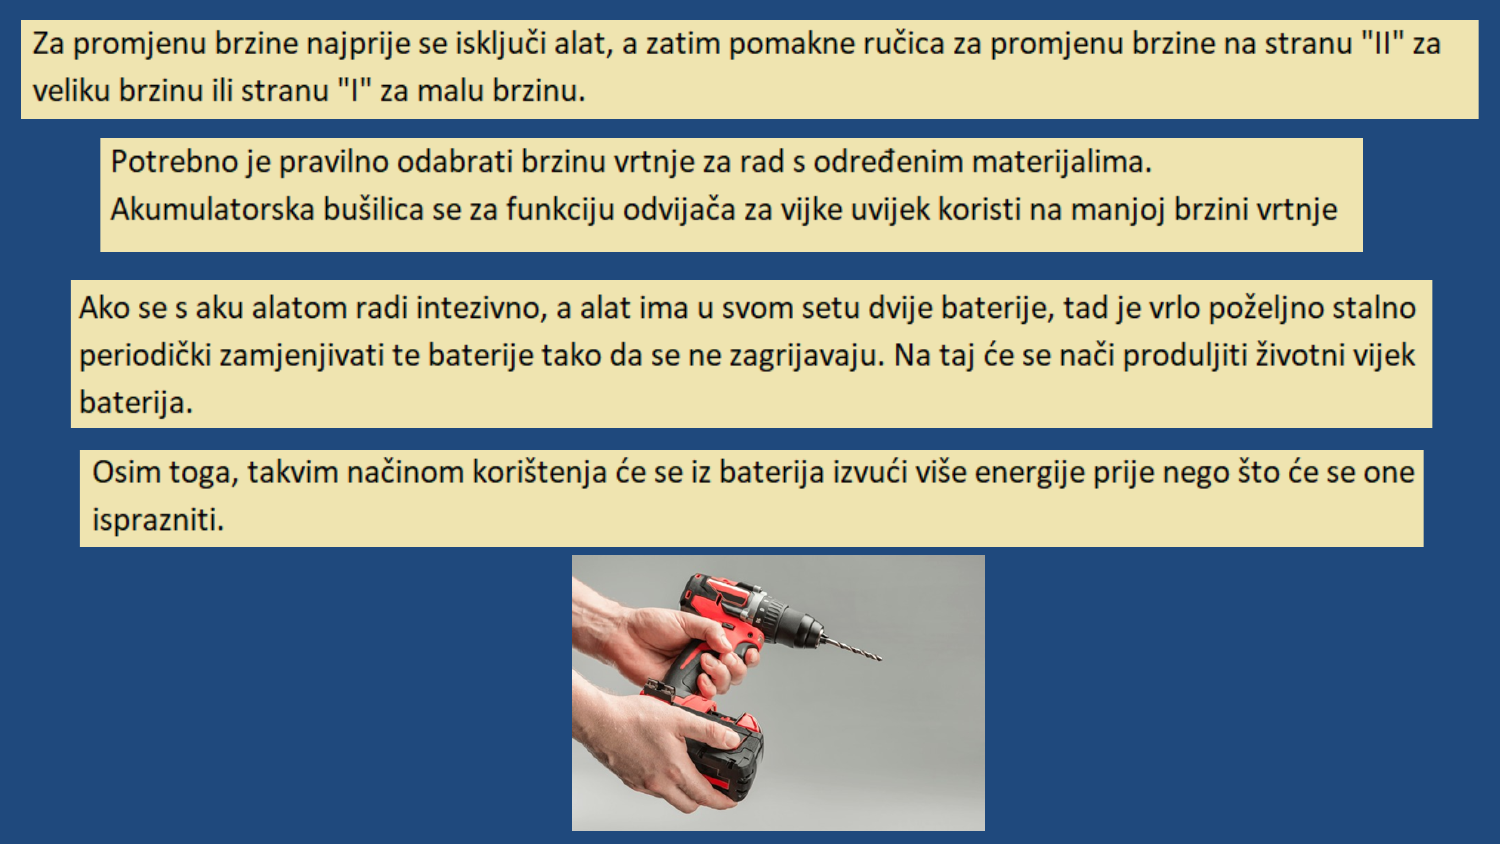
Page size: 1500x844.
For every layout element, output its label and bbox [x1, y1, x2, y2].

picture [100, 138, 1364, 252]
picture [79, 450, 1424, 547]
picture [70, 280, 1433, 428]
picture [572, 555, 985, 831]
picture [21, 20, 1479, 119]
